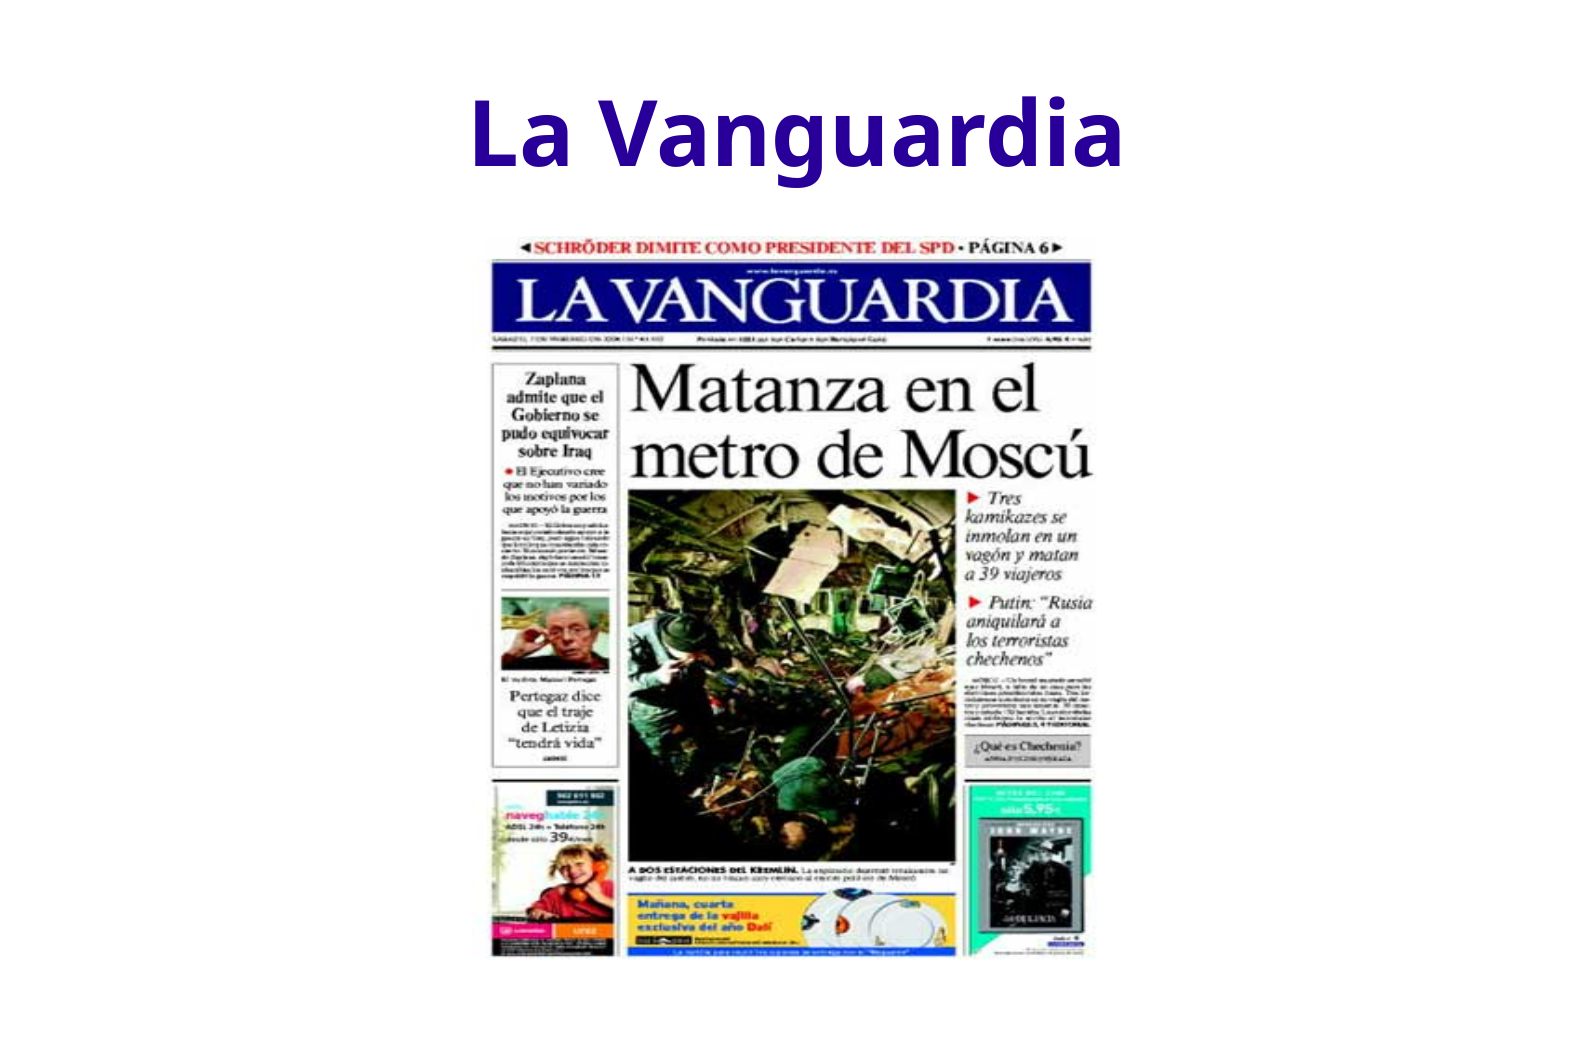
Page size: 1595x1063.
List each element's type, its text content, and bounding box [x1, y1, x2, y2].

title La Vanguardia [79, 49, 1515, 213]
picture [472, 236, 1123, 971]
